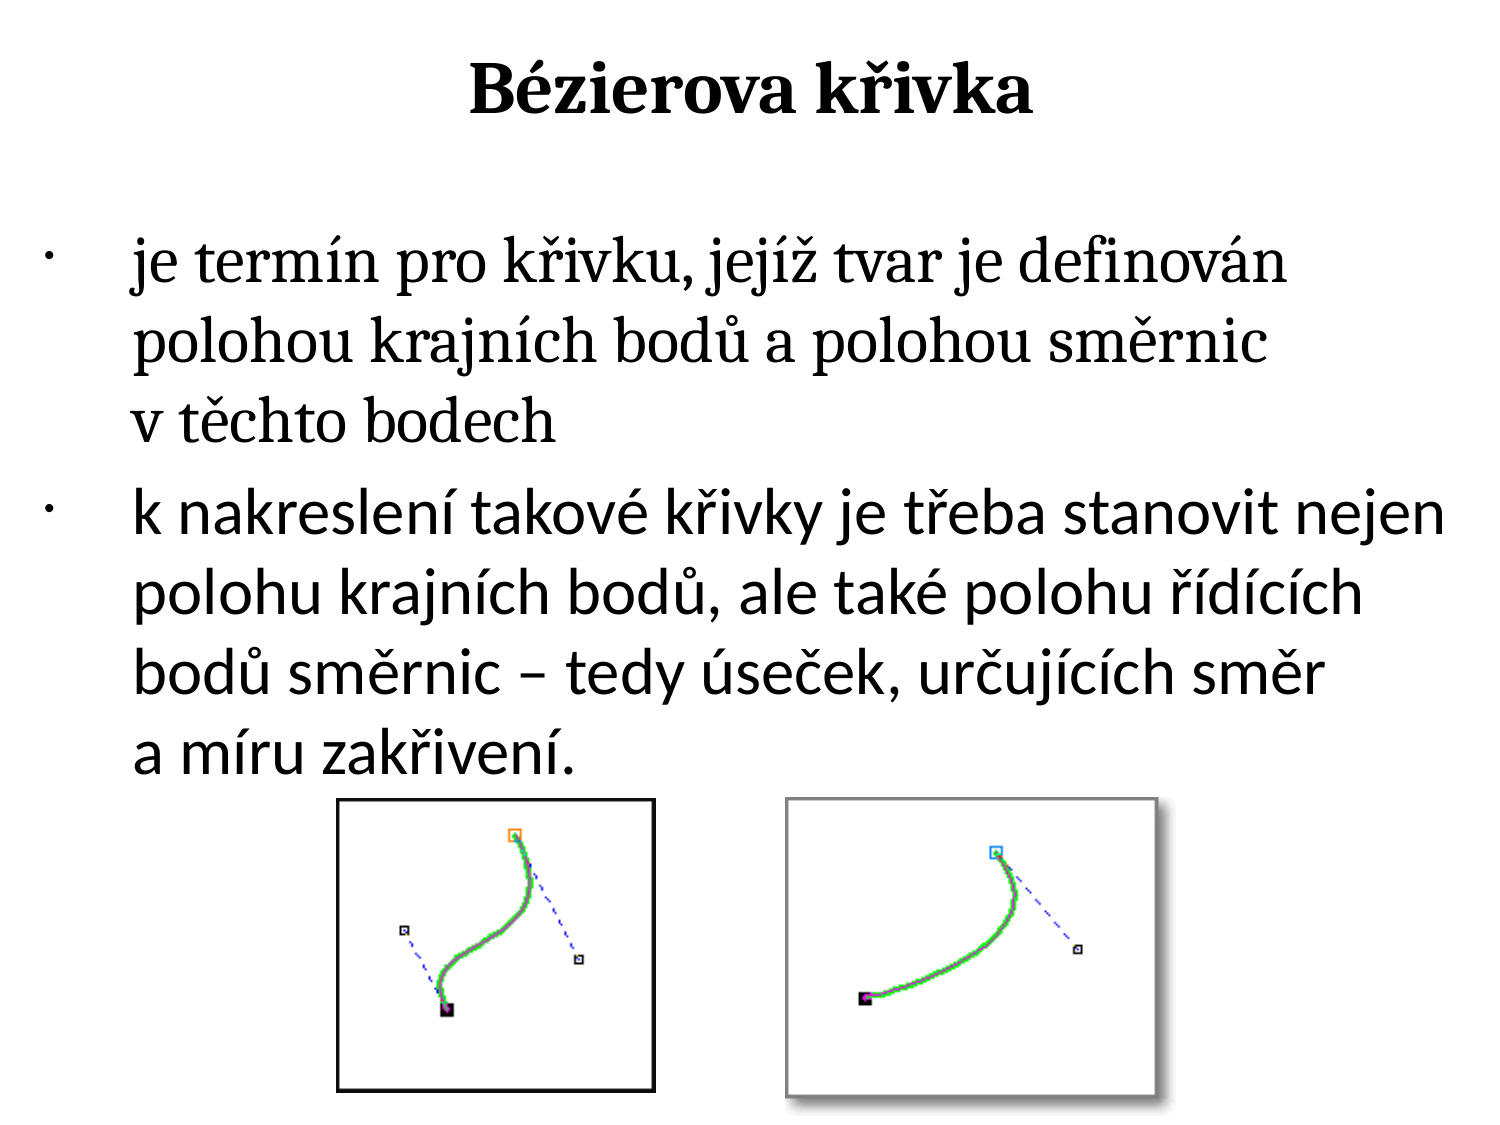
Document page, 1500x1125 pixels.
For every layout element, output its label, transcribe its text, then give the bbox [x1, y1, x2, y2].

title Bézierova křivka [1, 30, 1500, 208]
text_box je termín pro křivku, jejíž tvar je definován polohou krajních bodů a polohou směrnic v těchto bodech k nakreslení takové křivky je třeba stanovit nejen polohu krajních bodů, ale také polohu řídících bodů směrnic – tedy úseček, určujících směr a míru zakřivení. [0, 208, 1500, 1096]
picture [336, 798, 656, 1093]
picture [785, 797, 1176, 1116]
